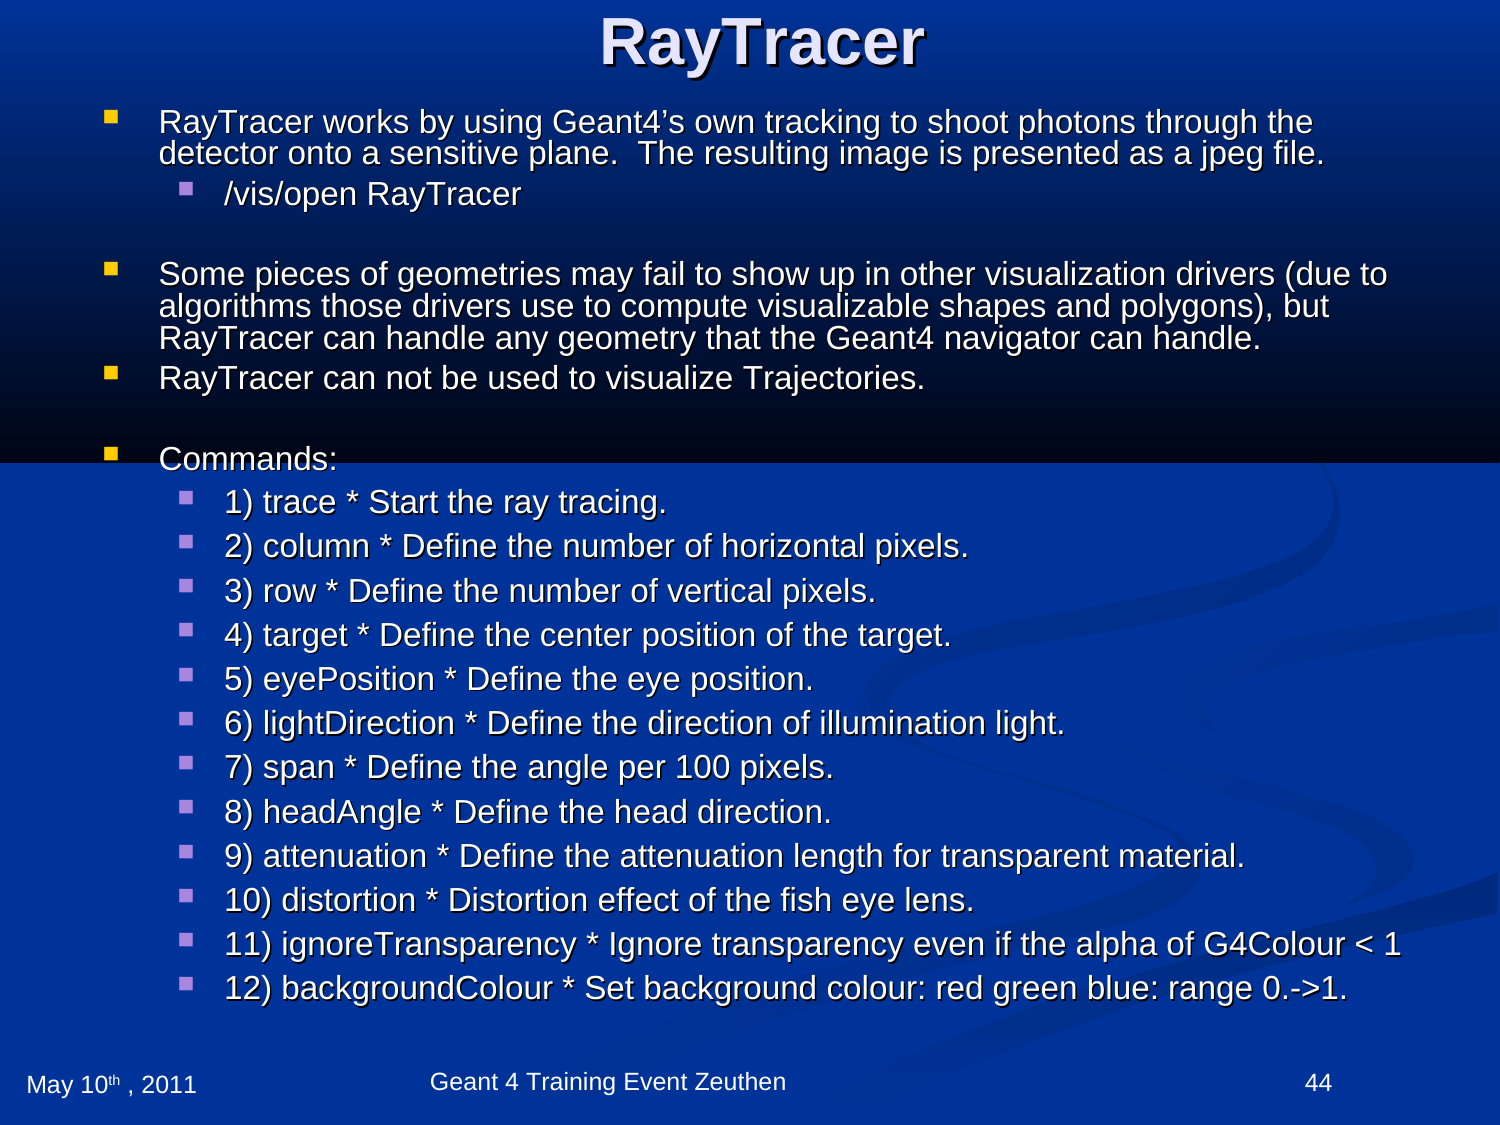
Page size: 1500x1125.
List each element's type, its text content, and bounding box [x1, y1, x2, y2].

list RayTracer works by using Geant4’s own tracking to shoot photons through the detector onto a sensitive plane. The resulting image is presented as a jpeg file. /vis/open RayTracer Some pieces of geometries may fail to show up in other visualization drivers (due to algorithms those drivers use to compute visualizable shapes and polygons), but RayTracer can handle any geometry that the Geant4 navigator can handle. RayTracer can not be used to visualize Trajectories. Commands: 1) trace * Start the ray tracing. 2) column * Define the number of horizontal pixels. 3) row * Define the number of vertical pixels. 4) target * Define the center position of the target. 5) eyePosition * Define the eye position. 6) lightDirection * Define the direction of illumination light. 7) span * Define the angle per 100 pixels. 8) headAngle * Define the head direction. 9) attenuation * Define the attenuation length for transparent material. 10) distortion * Distortion effect of the fish eye lens. 11) ignoreTransparency * Ignore transparency even if the alpha of G4Colour < 1 12) backgroundColour * Set background colour: red green blue: range 0.->1. [87, 99, 1438, 1000]
title RayTracer [50, 0, 1476, 86]
